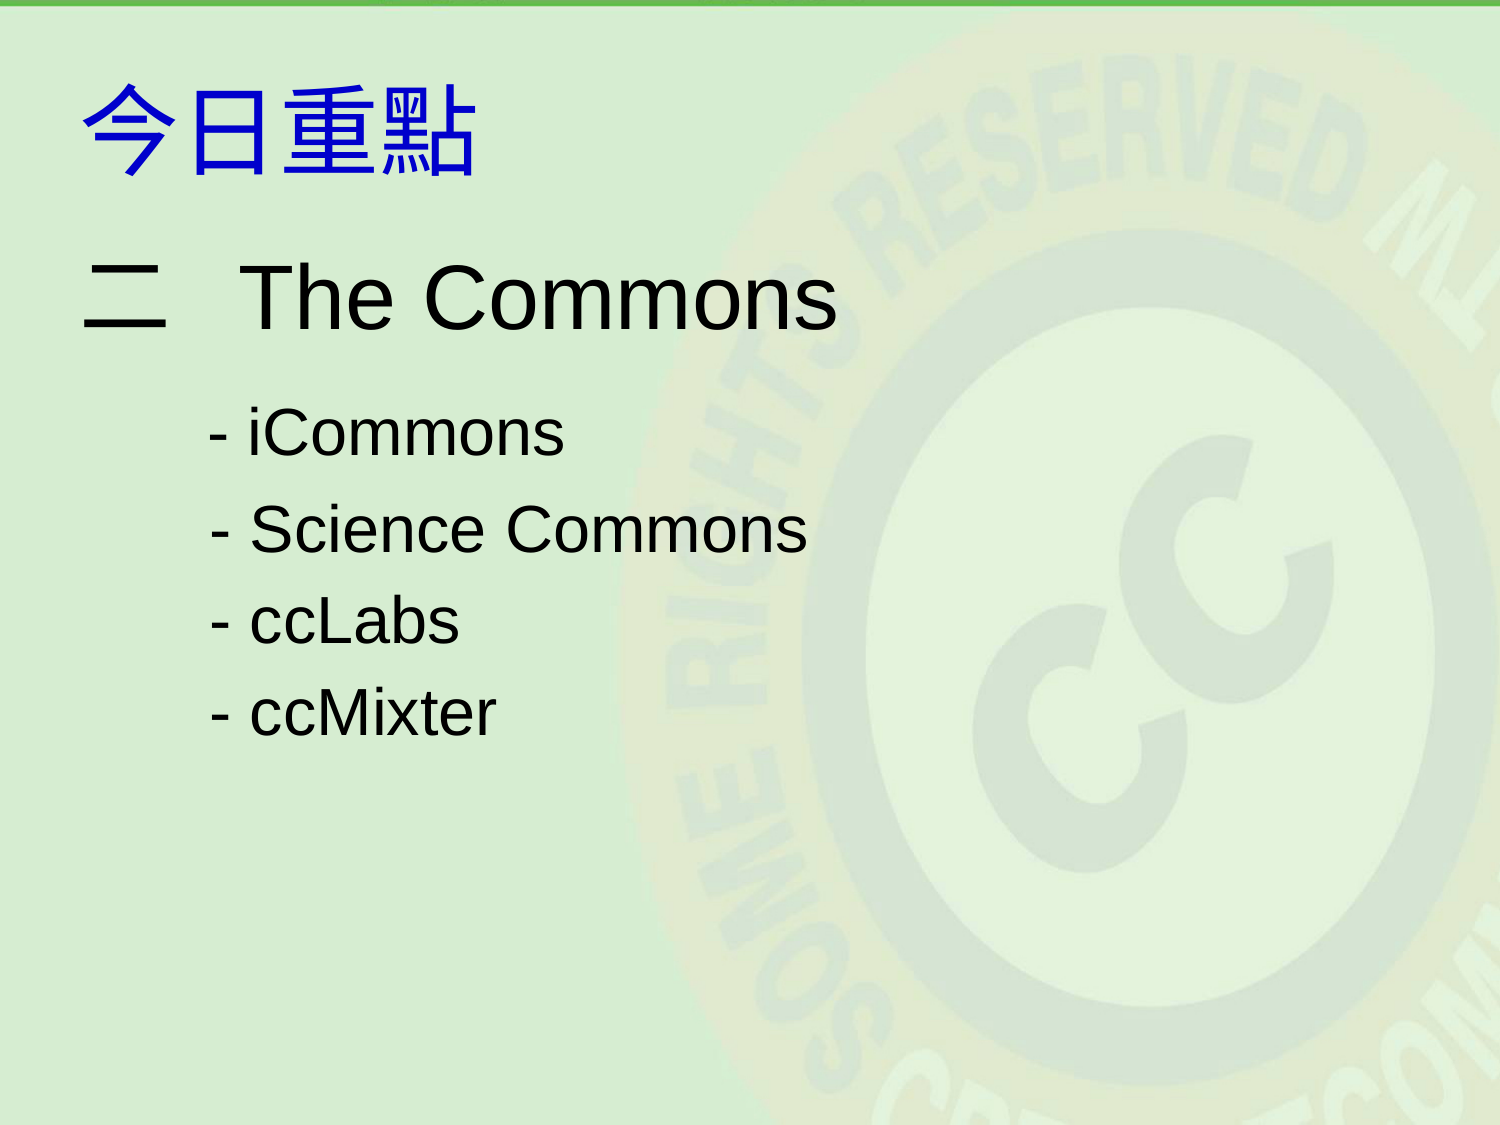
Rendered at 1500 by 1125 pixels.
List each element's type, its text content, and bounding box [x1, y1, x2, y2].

list 二 The Commons - iCommons - Science Commons - ccLabs - ccMixter [64, 215, 1471, 1125]
picture [0, 0, 1500, 1125]
title 今日重點 [64, 30, 1415, 215]
